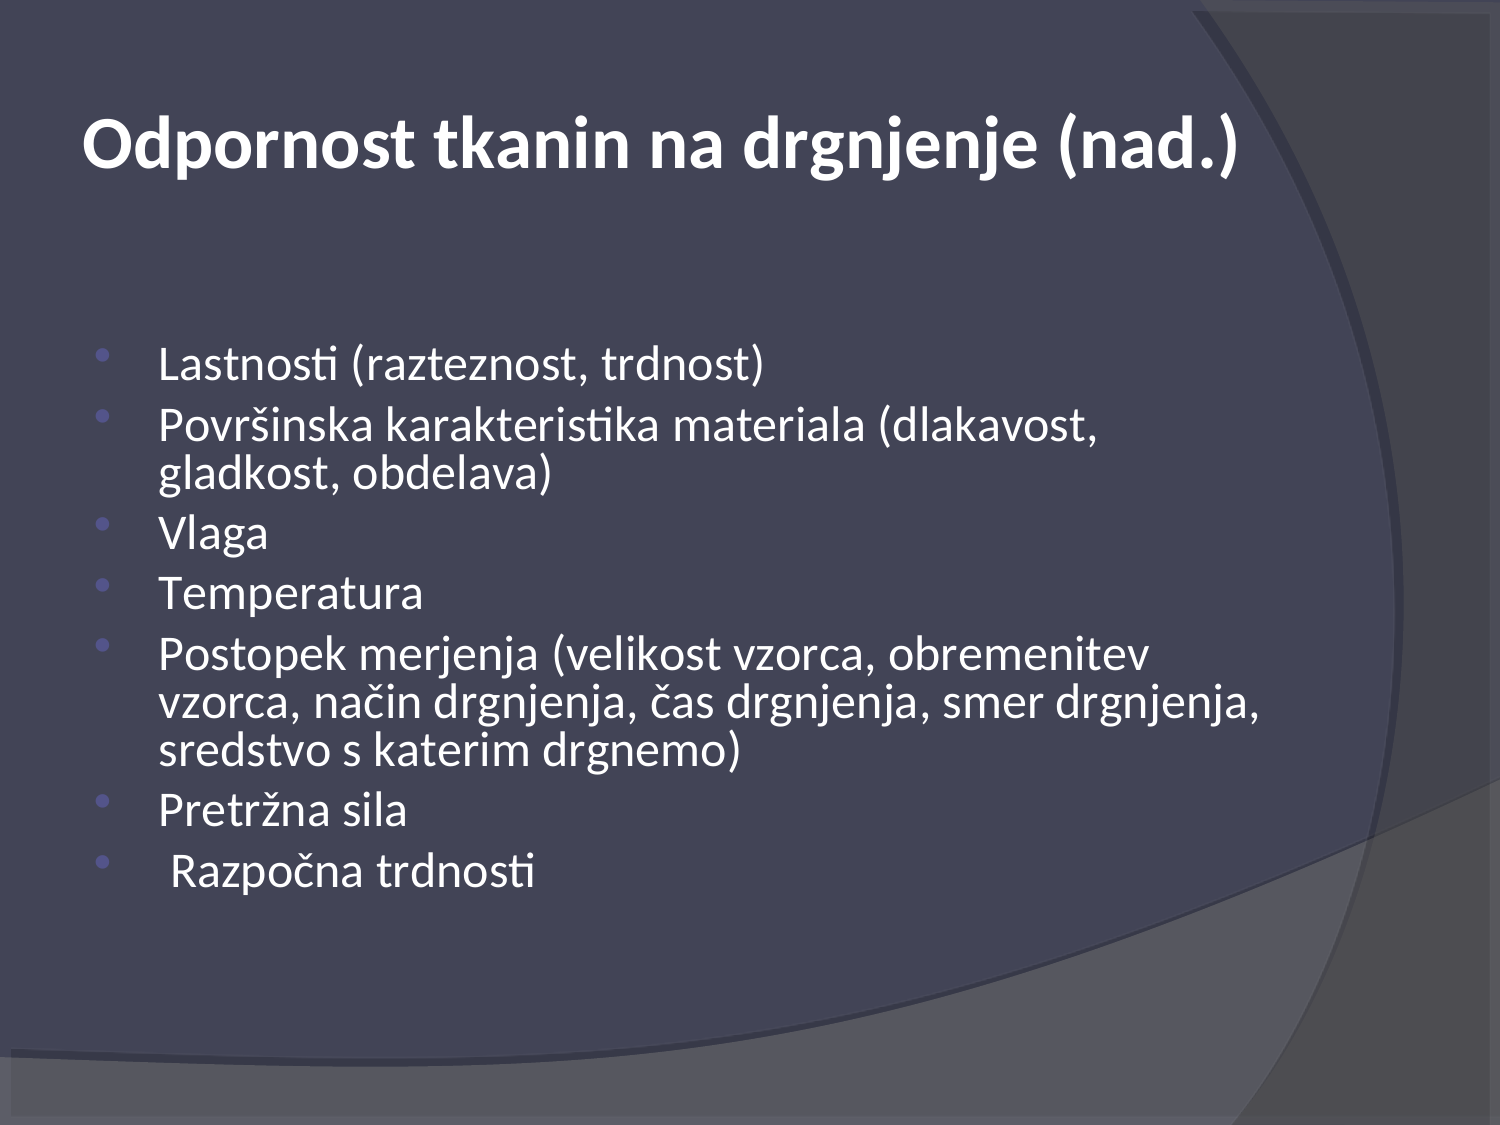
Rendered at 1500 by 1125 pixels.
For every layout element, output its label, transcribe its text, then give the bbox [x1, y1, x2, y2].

list Lastnosti (razteznost, trdnost) Površinska karakteristika materiala (dlakavost, gladkost, obdelava) Vlaga Temperatura Postopek merjenja (velikost vzorca, obremenitev vzorca, način drgnjenja, čas drgnjenja, smer drgnjenja, sredstvo s katerim drgnemo) Pretržna sila Razpočna trdnosti [74, 262, 1300, 1006]
title Odpornost tkanin na drgnjenje (nad.) [74, 41, 1300, 237]
